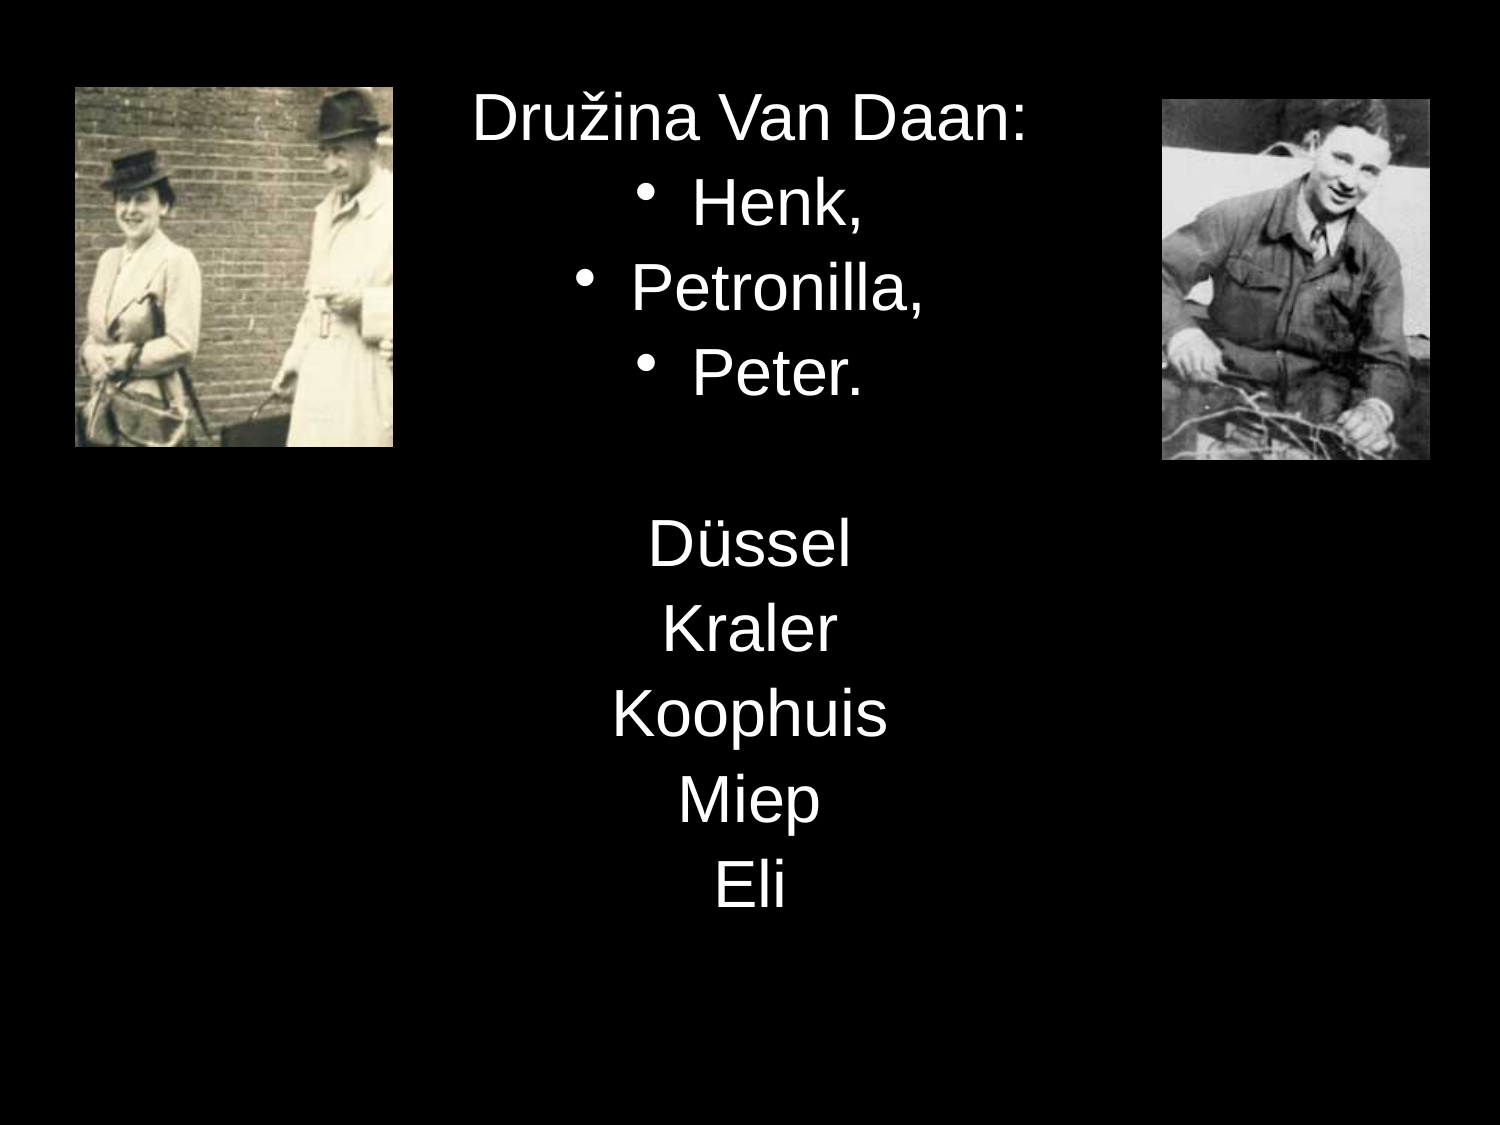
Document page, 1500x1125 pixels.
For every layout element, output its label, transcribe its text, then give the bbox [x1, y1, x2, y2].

list Družina Van Daan: Henk, Petronilla, Peter. Düssel Kraler Koophuis Miep Eli [75, 75, 1425, 1005]
picture [1162, 99, 1430, 460]
picture [75, 87, 393, 447]
